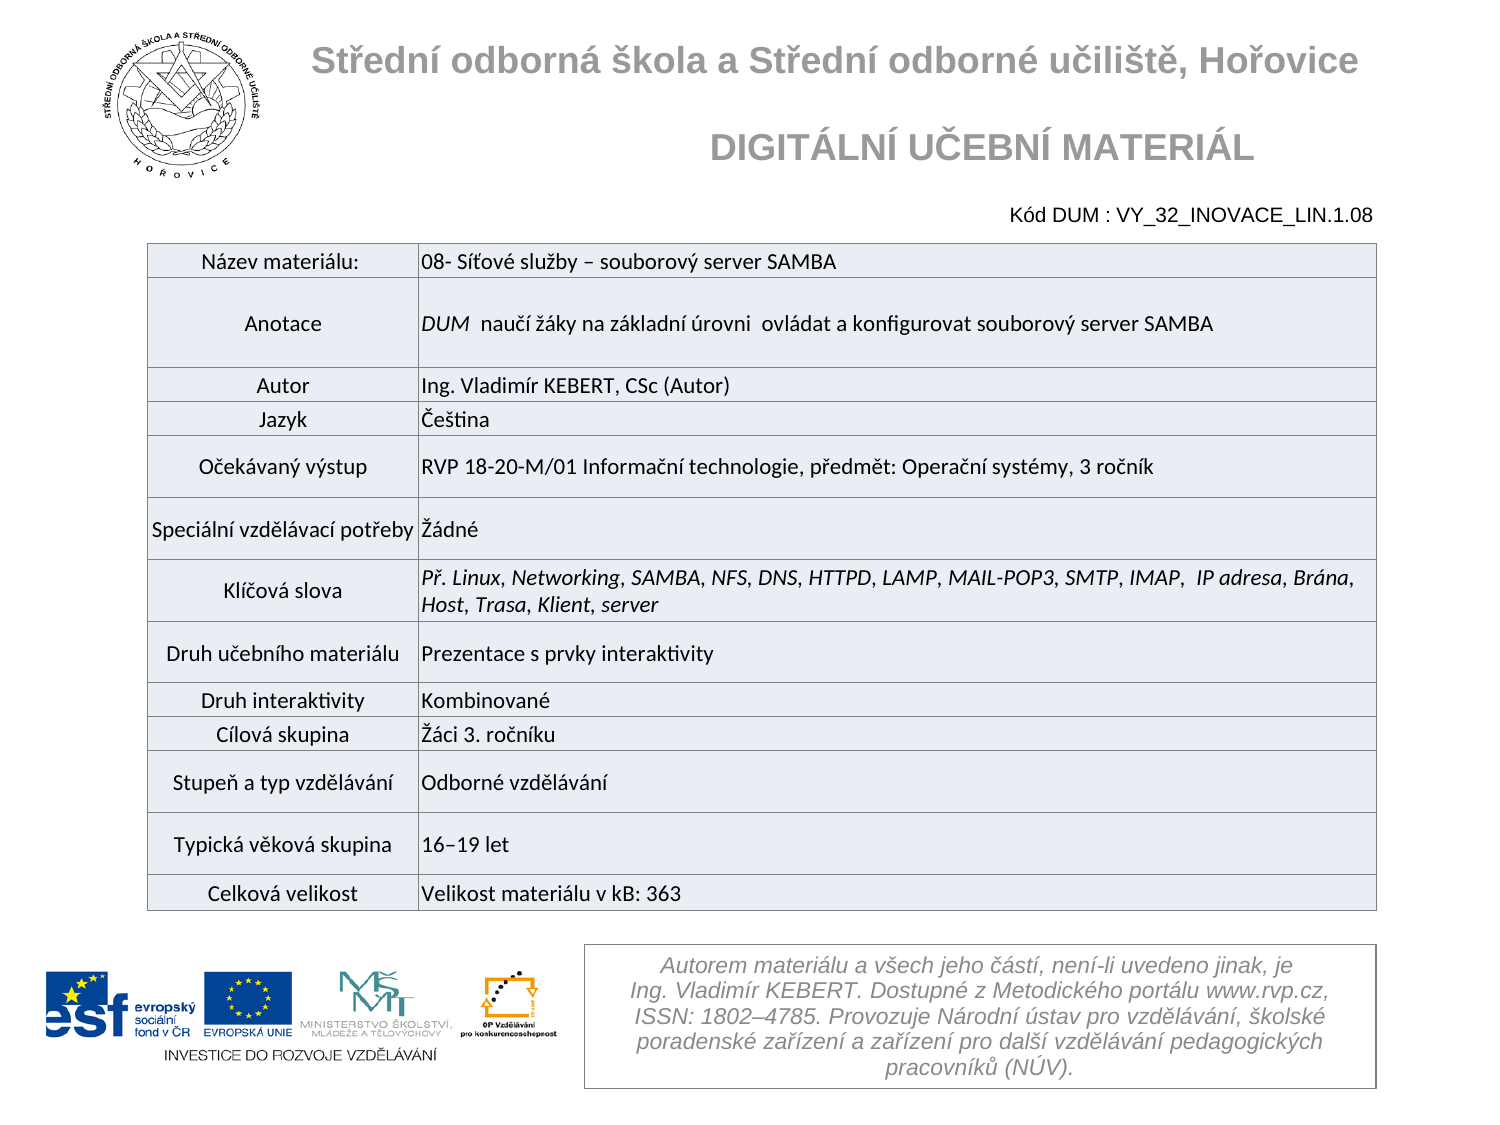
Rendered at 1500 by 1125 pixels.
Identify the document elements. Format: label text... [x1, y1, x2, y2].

table_cell Druh učebního materiálu [148, 622, 418, 682]
text_box Kód DUM : VY_32_INOVACE_LIN.1.08 [135, 196, 1388, 235]
table_cell Speciální vzdělávací potřeby [148, 498, 418, 559]
table_cell Anotace [148, 278, 418, 367]
table_cell Př. Linux, Networking, SAMBA, NFS, DNS, HTTPD, LAMP, MAIL-POP3, SMTP, IMAP, IP adresa, Brána, Host, Trasa, Klient, server [419, 560, 1376, 621]
table_cell Druh interaktivity [148, 683, 418, 716]
table_header Název materiálu: [148, 244, 418, 277]
table_cell Ing. Vladimír KEBERT, CSc (Autor) [419, 368, 1376, 401]
table_cell DUM naučí žáky na základní úrovni ovládat a konfigurovat souborový server SAMBA [419, 278, 1376, 367]
table_cell Kombinované [419, 683, 1376, 716]
table_cell Žádné [419, 498, 1376, 559]
table_cell Prezentace s prvky interaktivity [419, 622, 1376, 682]
table_cell Stupeň a typ vzdělávání [148, 751, 418, 812]
table_cell Očekávaný výstup [148, 436, 418, 497]
picture [102, 31, 260, 178]
table_cell Klíčová slova [148, 560, 418, 621]
table_cell Velikost materiálu v kB: 363 [419, 875, 1376, 910]
table_cell Autor [148, 368, 418, 401]
table_cell Celková velikost [148, 875, 418, 910]
table_cell Odborné vzdělávání [419, 751, 1376, 812]
table_cell Typická věková skupina [148, 813, 418, 874]
table_cell 16–19 let [419, 813, 1376, 874]
table_cell Jazyk [148, 402, 418, 435]
picture [29, 962, 573, 1069]
table_cell Žáci 3. ročníku [419, 717, 1376, 750]
table_cell Cílová skupina [148, 717, 418, 750]
table_cell RVP 18-20-M/01 Informační technologie, předmět: Operační systémy, 3 ročník [419, 436, 1376, 497]
text_box Autorem materiálu a všech jeho částí, není-li uvedeno jinak, je Ing. Vladimír KEBERT. Dostupné z Metodického portálu www.rvp.cz, ISSN: 1802–4785. Provozuje Národní ústav pro vzdělávání, školské poradenské zařízení a zařízení pro další vzdělávání pedagogických pracovníků (NÚV). [584, 944, 1376, 1089]
table_cell Čeština [419, 402, 1376, 435]
table_header 08- Síťové služby – souborový server SAMBA [419, 244, 1376, 277]
